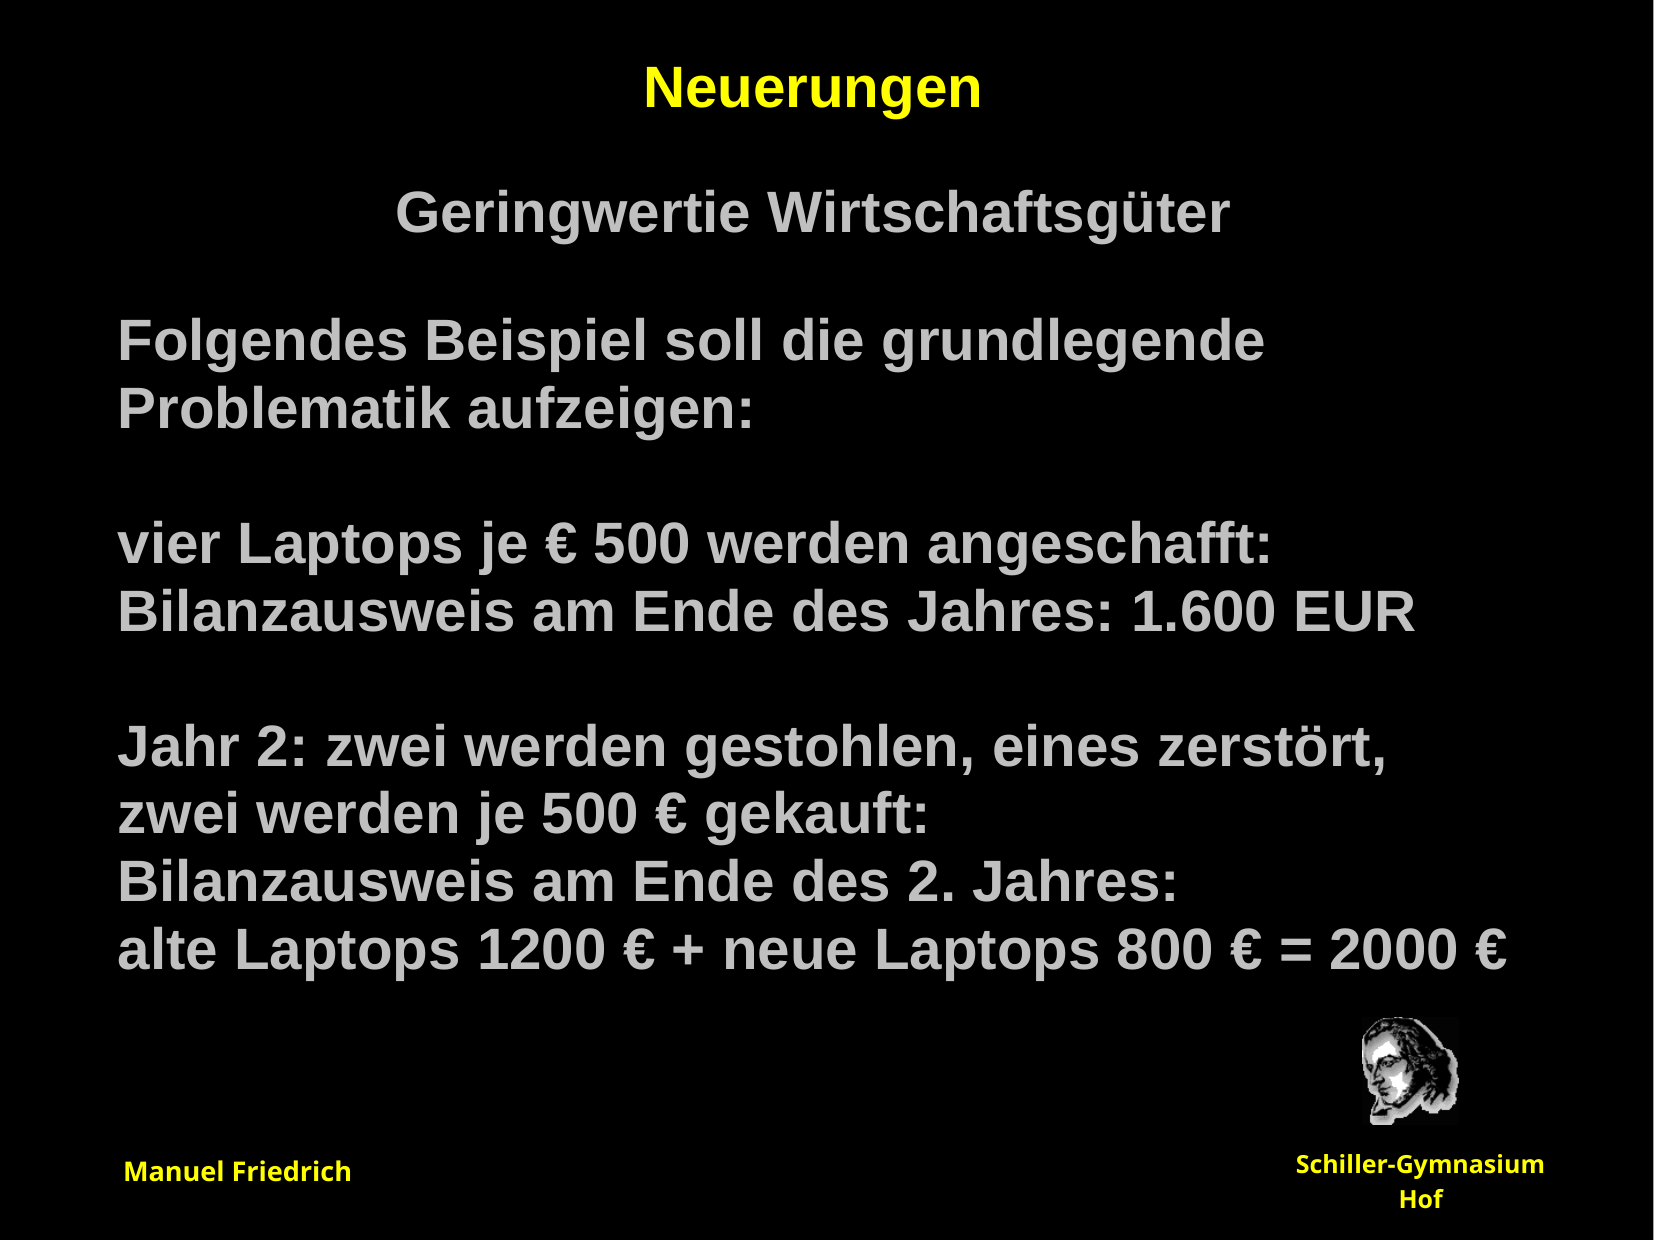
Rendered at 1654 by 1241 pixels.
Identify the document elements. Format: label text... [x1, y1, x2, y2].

text_box Neuerungen Geringwertie Wirtschaftsgüter Folgendes Beispiel soll die grundlegende Problematik aufzeigen: vier Laptops je € 500 werden angeschafft: Bilanzausweis am Ende des Jahres: 1.600 EUR Jahr 2: zwei werden gestohlen, eines zerstört, zwei werden je 500 € gekauft: Bilanzausweis am Ende des 2. Jahres: alte Laptops 1200 € + neue Laptops 800 € = 2000 € [117, 58, 1510, 982]
text_box Schiller-Gymnasium Hof [1295, 1145, 1546, 1216]
text_box Manuel Friedrich [123, 1151, 353, 1191]
picture [1362, 1017, 1459, 1126]
